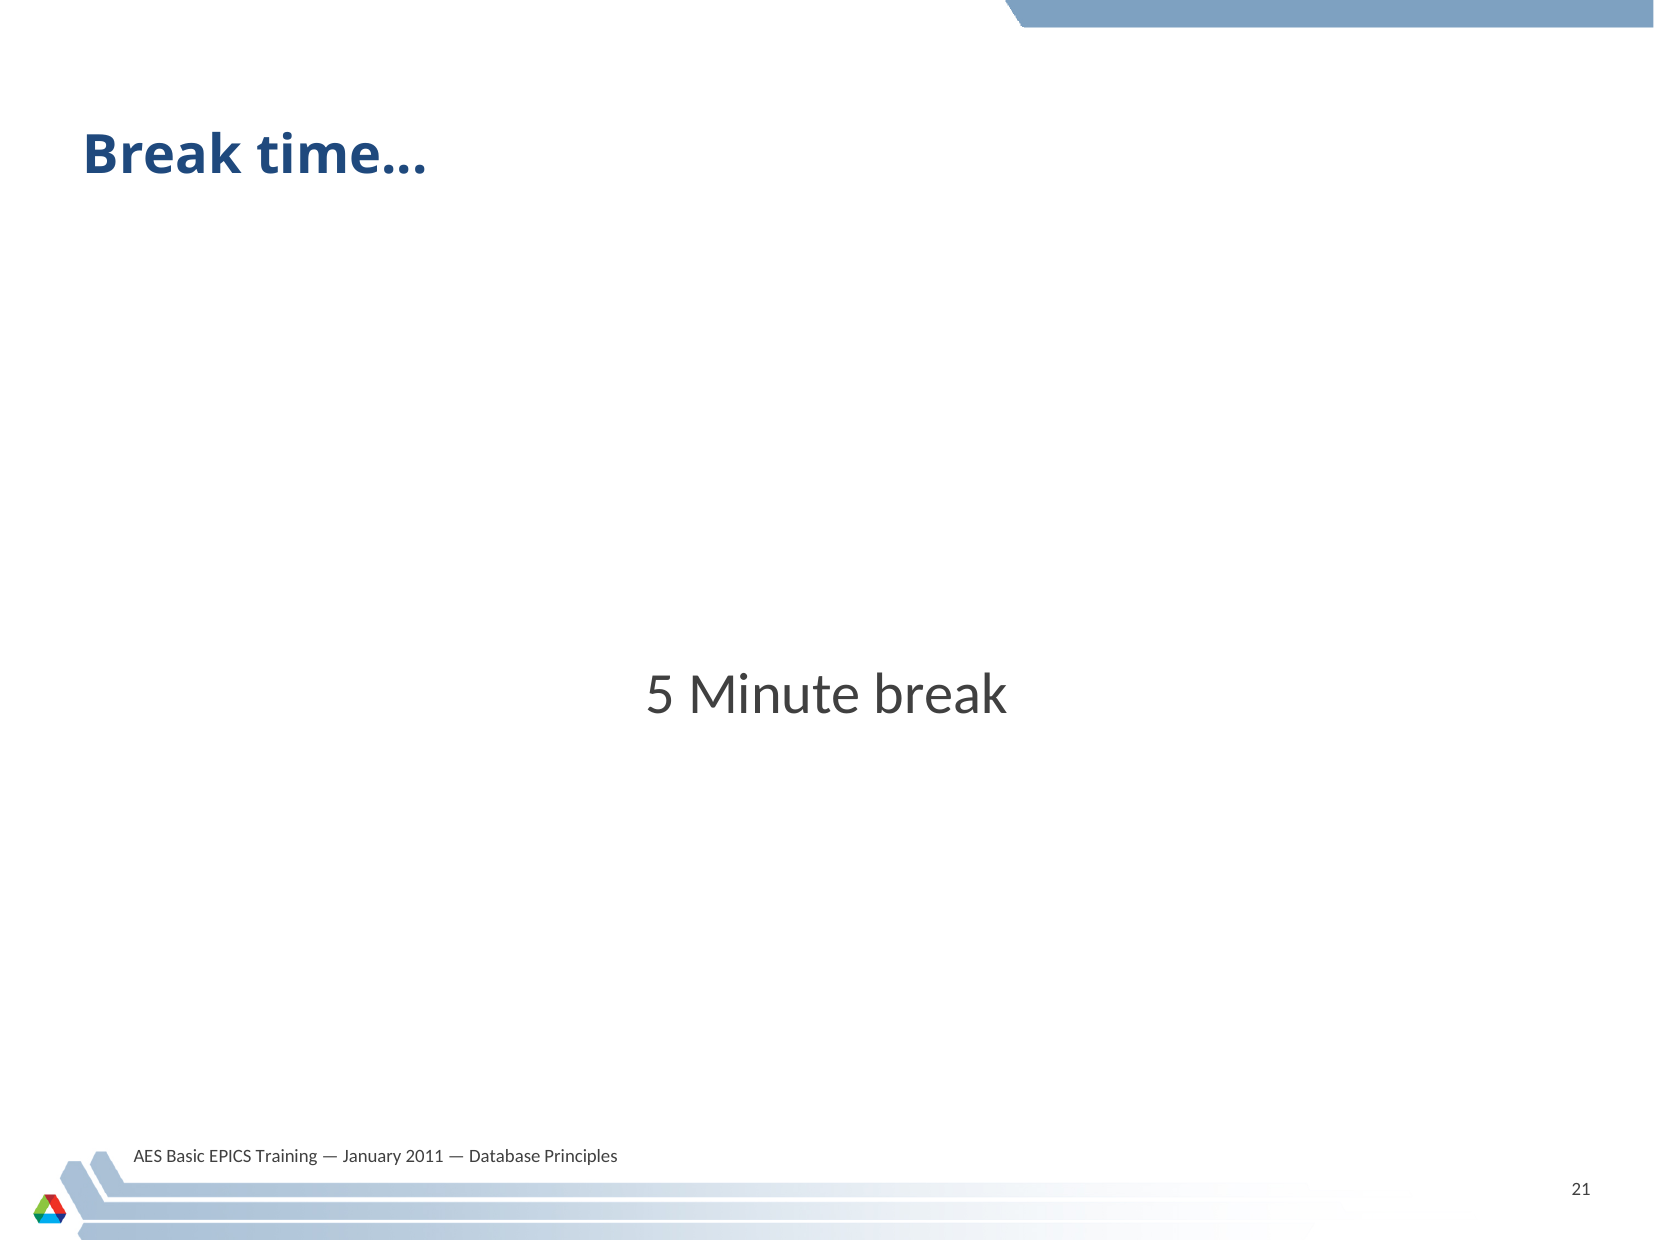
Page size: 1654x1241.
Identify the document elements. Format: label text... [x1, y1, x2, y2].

picture [0, 0, 1654, 29]
title Break time... [82, 121, 1571, 185]
picture [0, 1143, 1654, 1240]
subtitle 5 Minute break [82, 289, 1571, 1108]
